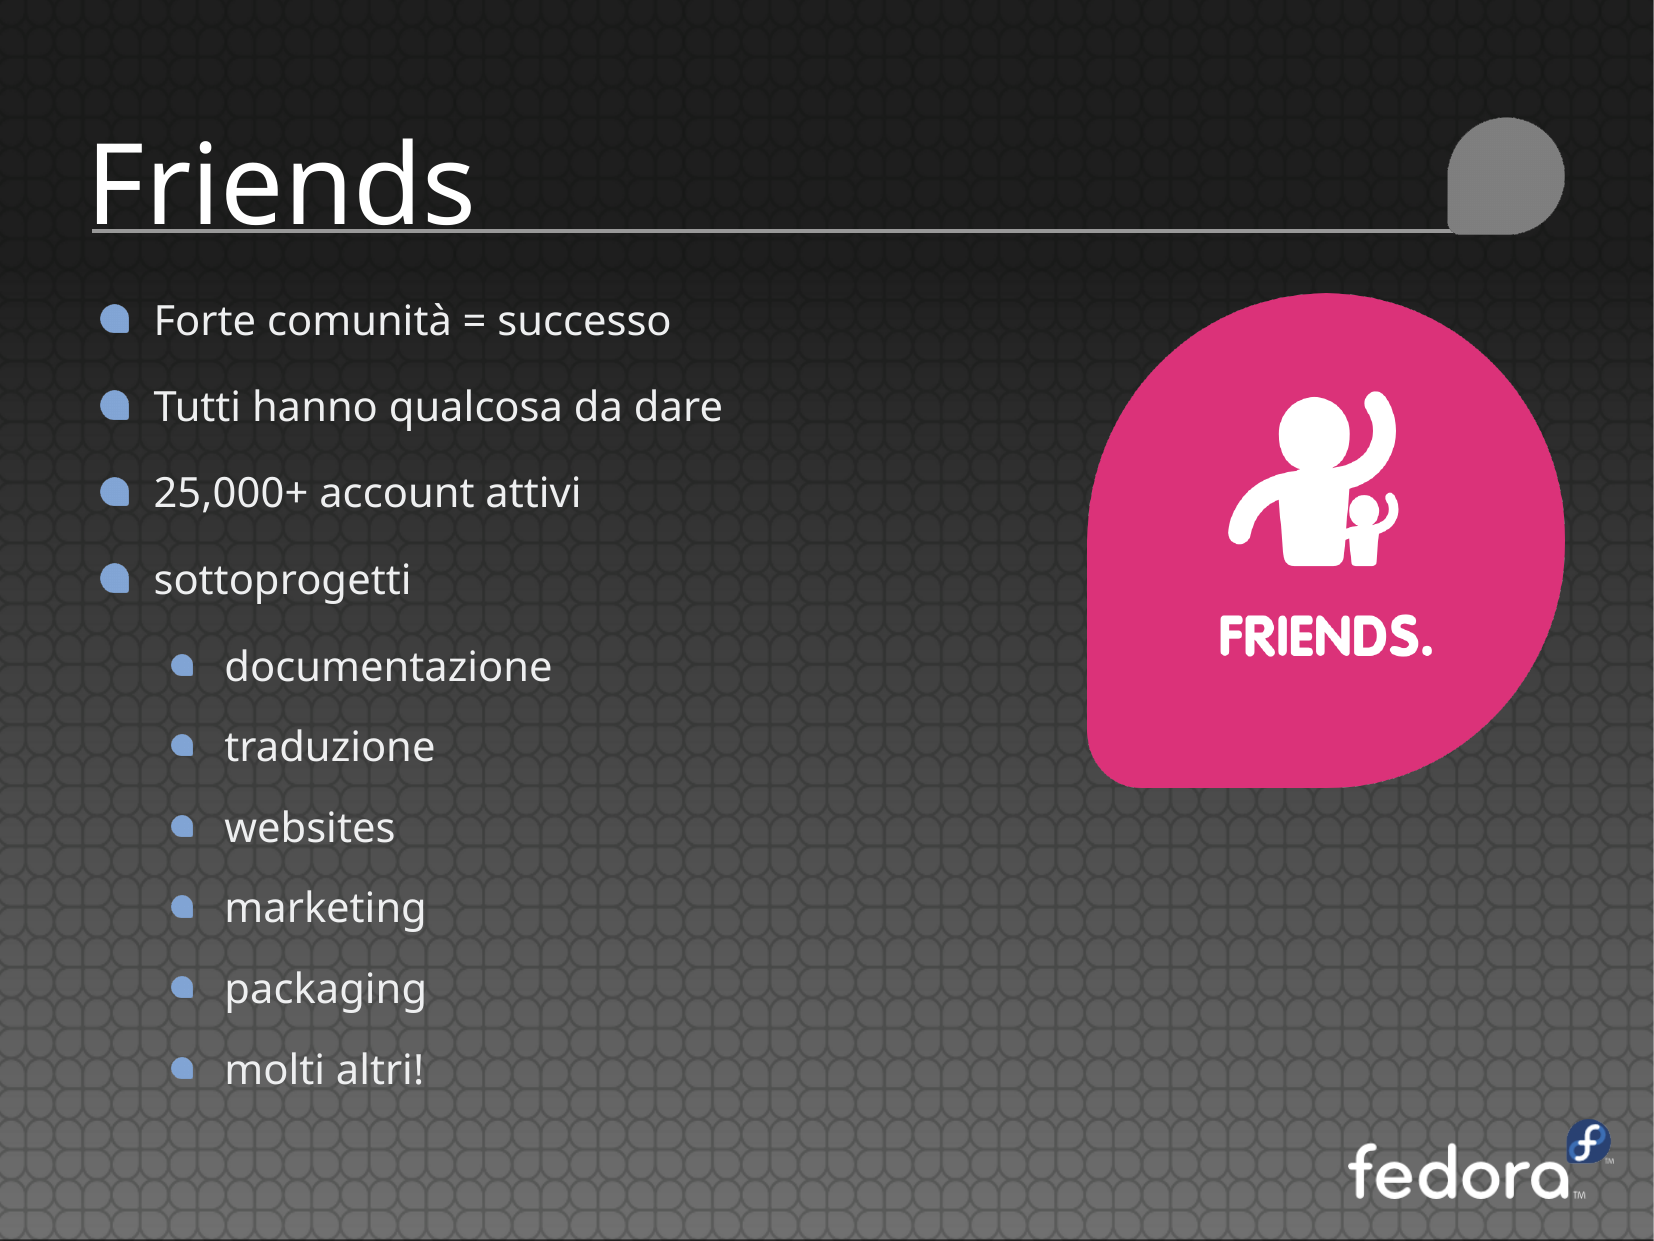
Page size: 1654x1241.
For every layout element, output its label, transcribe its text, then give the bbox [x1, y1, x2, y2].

list Forte comunità = successo Tutti hanno qualcosa da dare 25,000+ account attivi sottoprogetti documentazione traduzione websites marketing packaging molti altri! [82, 290, 976, 1109]
picture [0, 0, 1654, 1241]
title Friends [86, 112, 1576, 249]
